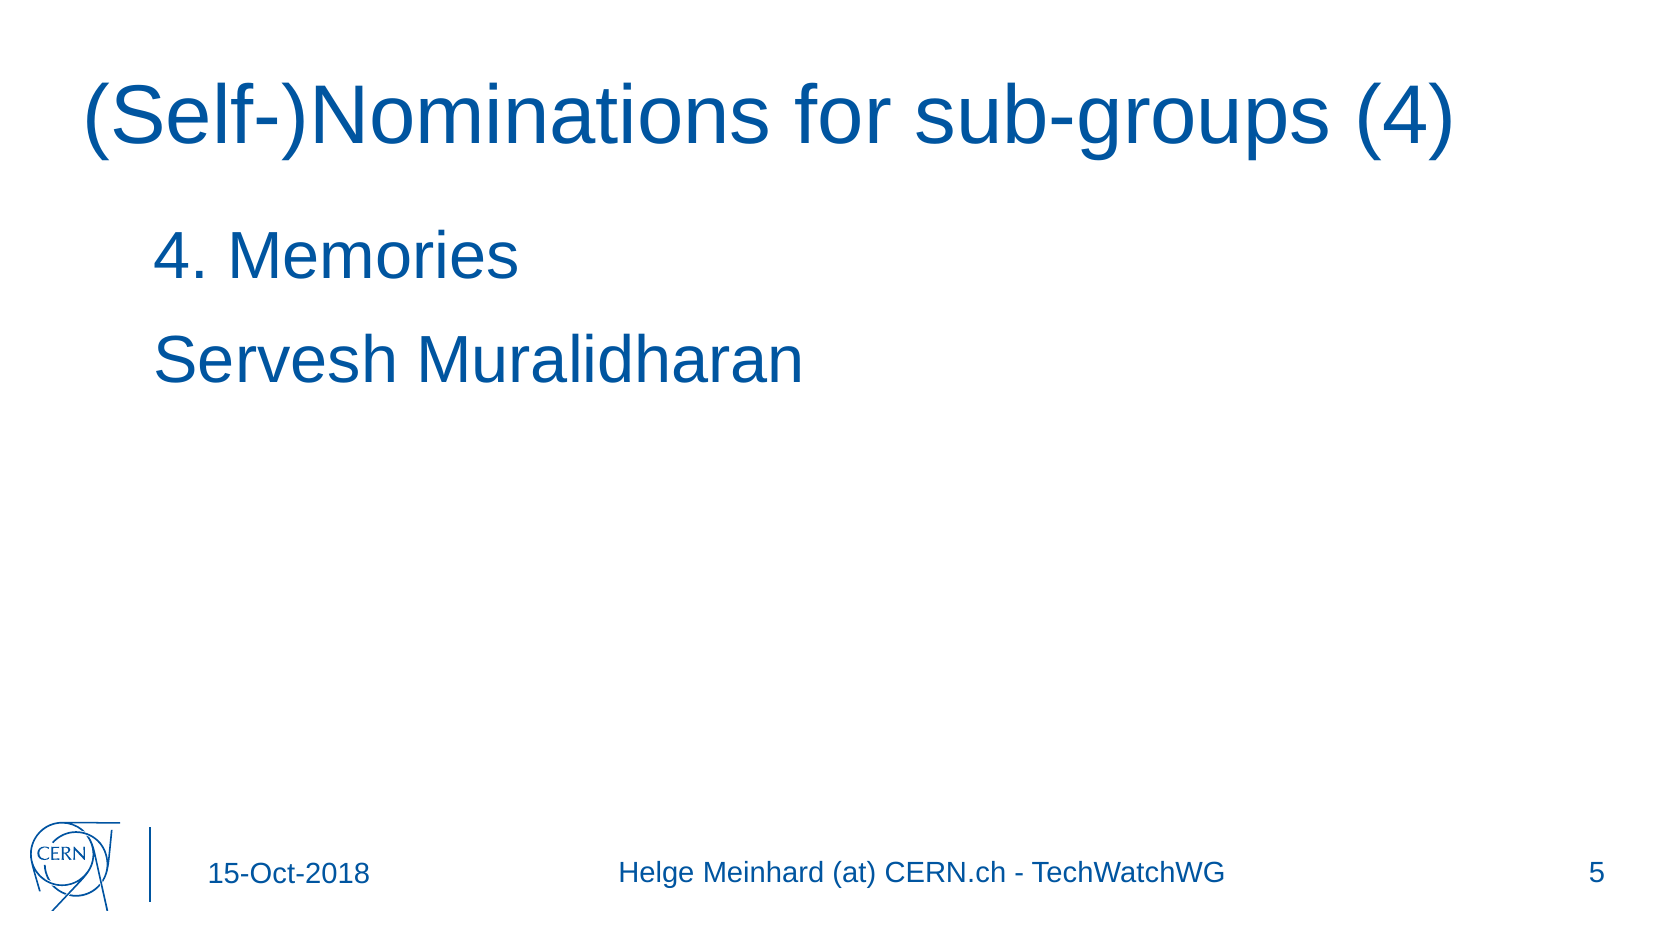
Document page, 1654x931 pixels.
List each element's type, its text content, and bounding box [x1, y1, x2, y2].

title (Self-)Nominations for sub-groups (4) [82, 37, 1571, 193]
list 4. Memories Servesh Muralidharan [82, 217, 1571, 757]
